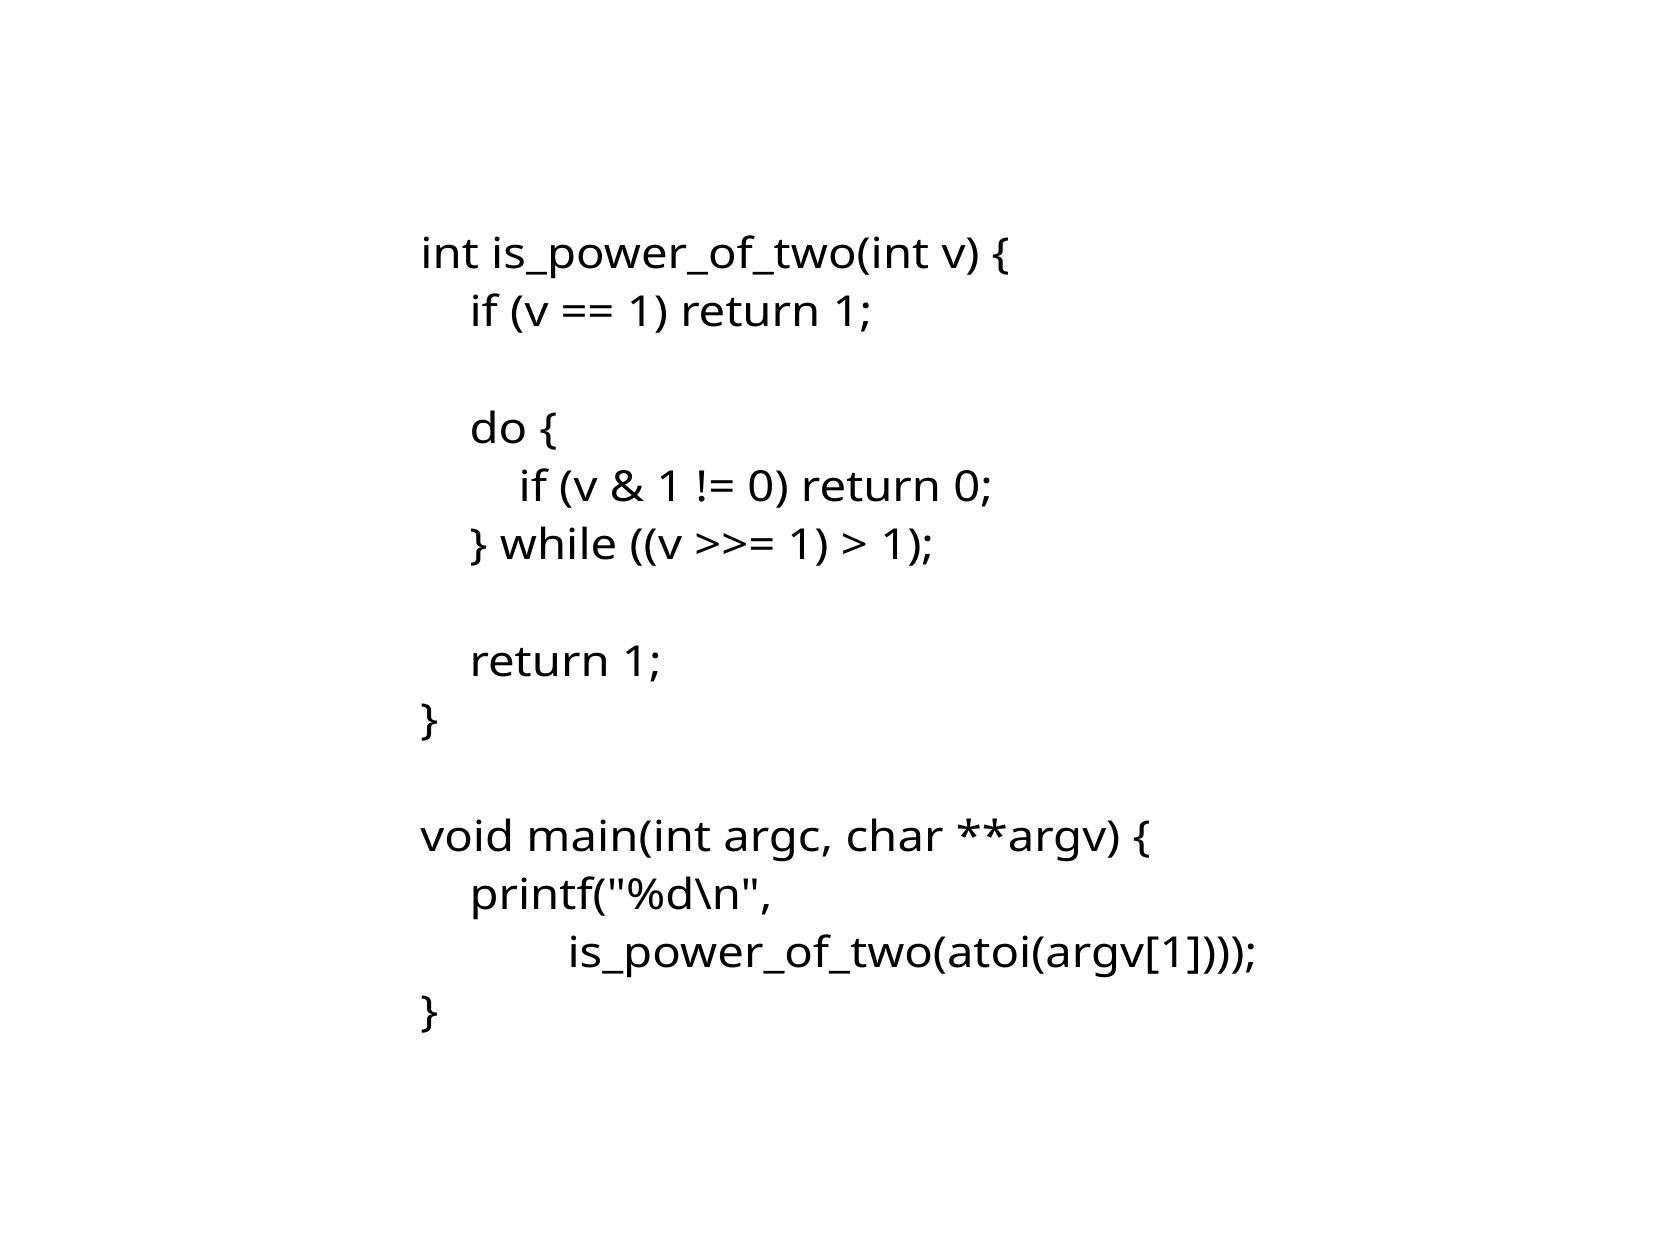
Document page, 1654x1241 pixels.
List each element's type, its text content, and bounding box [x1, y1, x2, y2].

text_box int is_power_of_two(int v) { if (v == 1) return 1; do { if (v & 1 != 0) return 0; } while ((v >>= 1) > 1); return 1; } void main(int argc, char **argv) { printf("%d\n", is_power_of_two(atoi(argv[1]))); } [405, 215, 1276, 1042]
